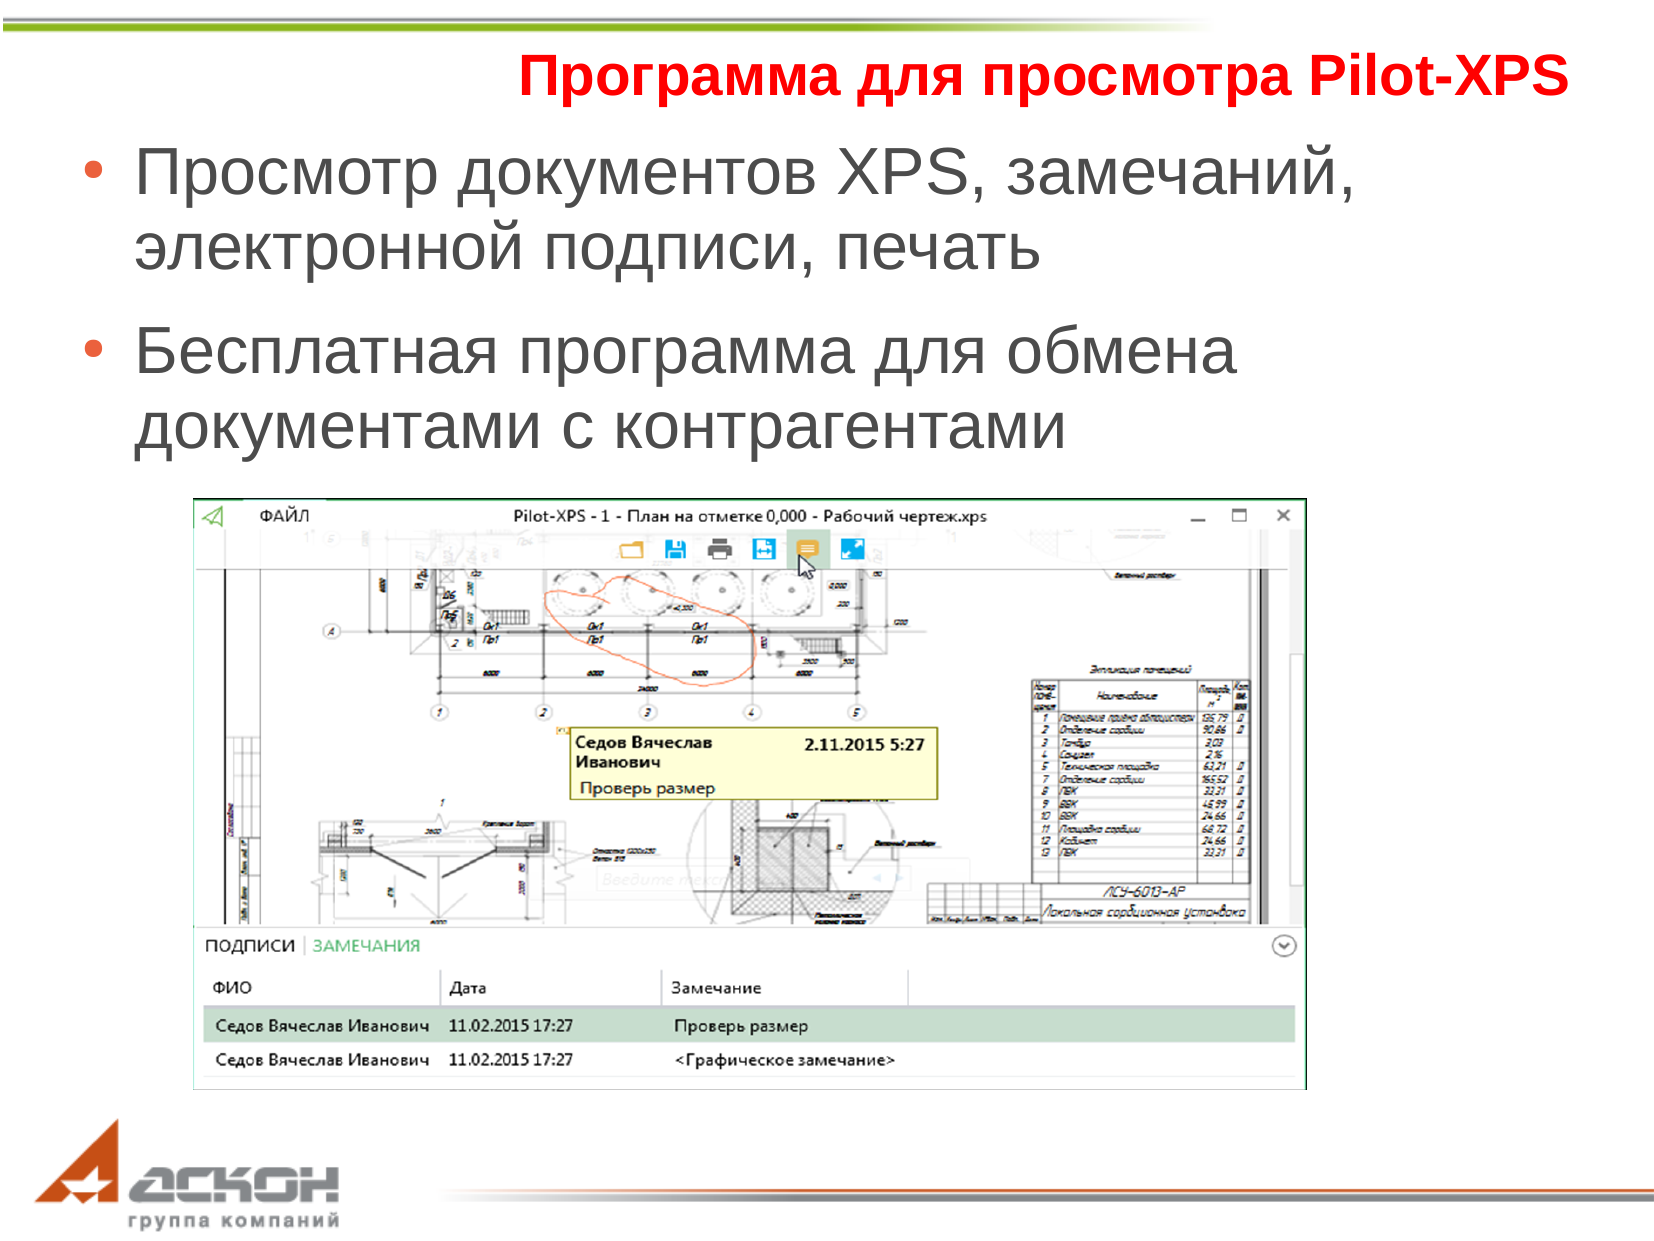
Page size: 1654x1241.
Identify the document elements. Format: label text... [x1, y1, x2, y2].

list Просмотр документов XPS, замечаний, электронной подписи, печать Бесплатная программа для обмена документами с контрагентами [63, 133, 1553, 953]
title Программа для просмотра Pilot-XPS [82, 25, 1571, 125]
picture [3, 0, 1654, 1241]
